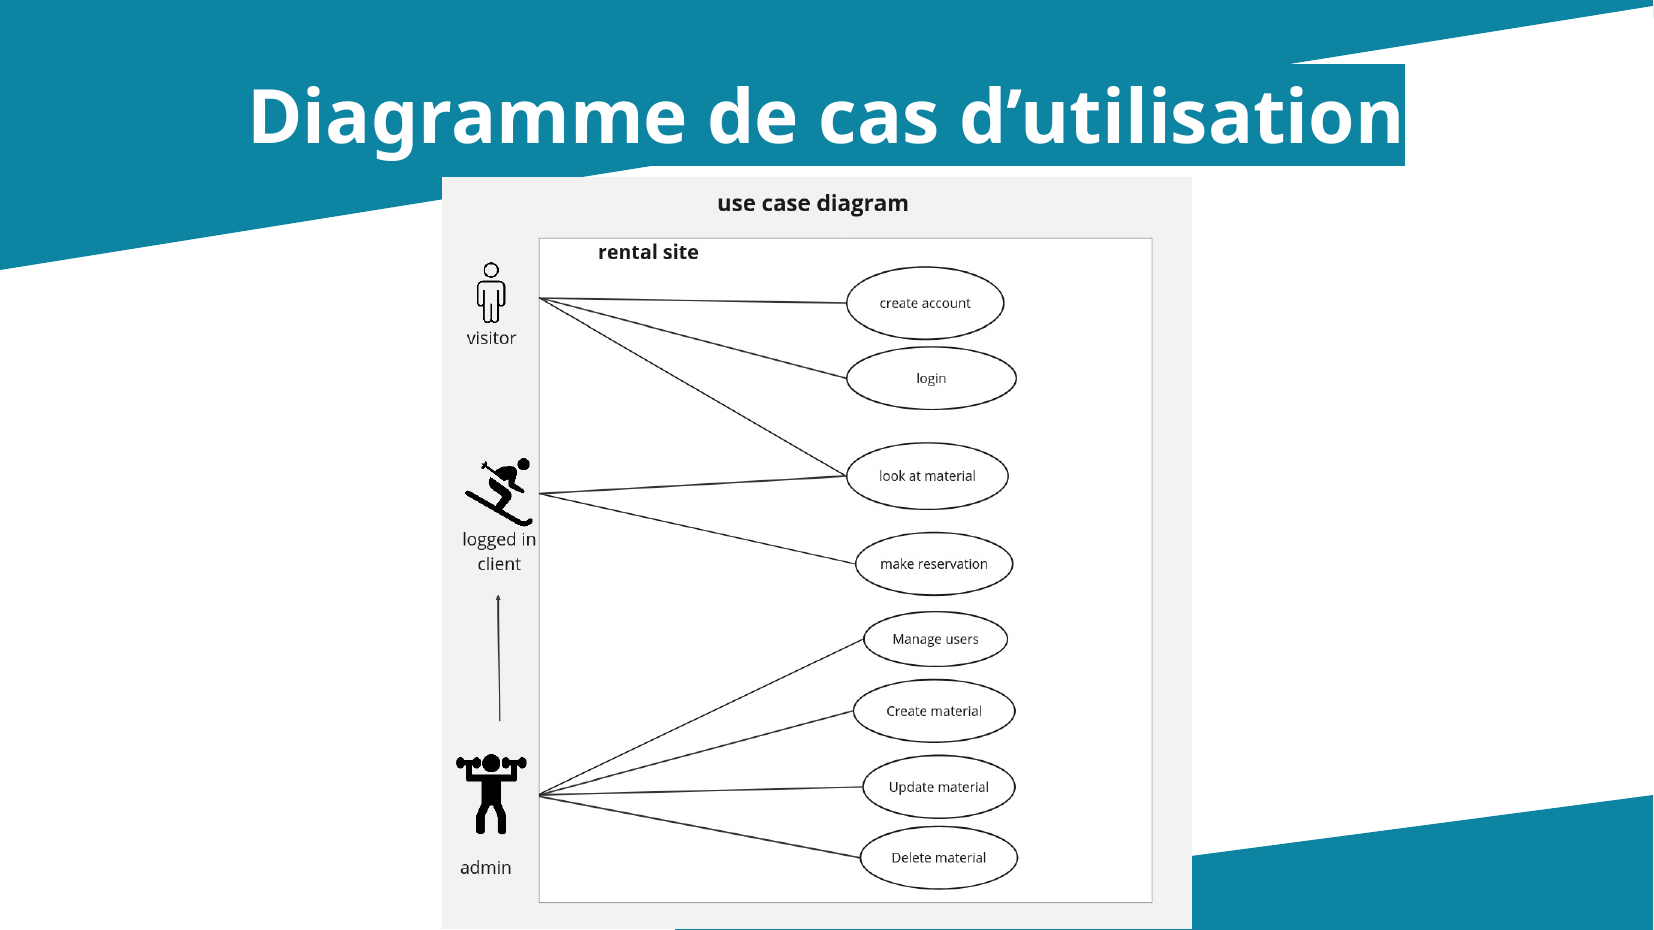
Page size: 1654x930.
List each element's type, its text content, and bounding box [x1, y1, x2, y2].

title Diagramme de cas d’utilisation [82, 156, 1571, 193]
picture [442, 177, 1192, 929]
